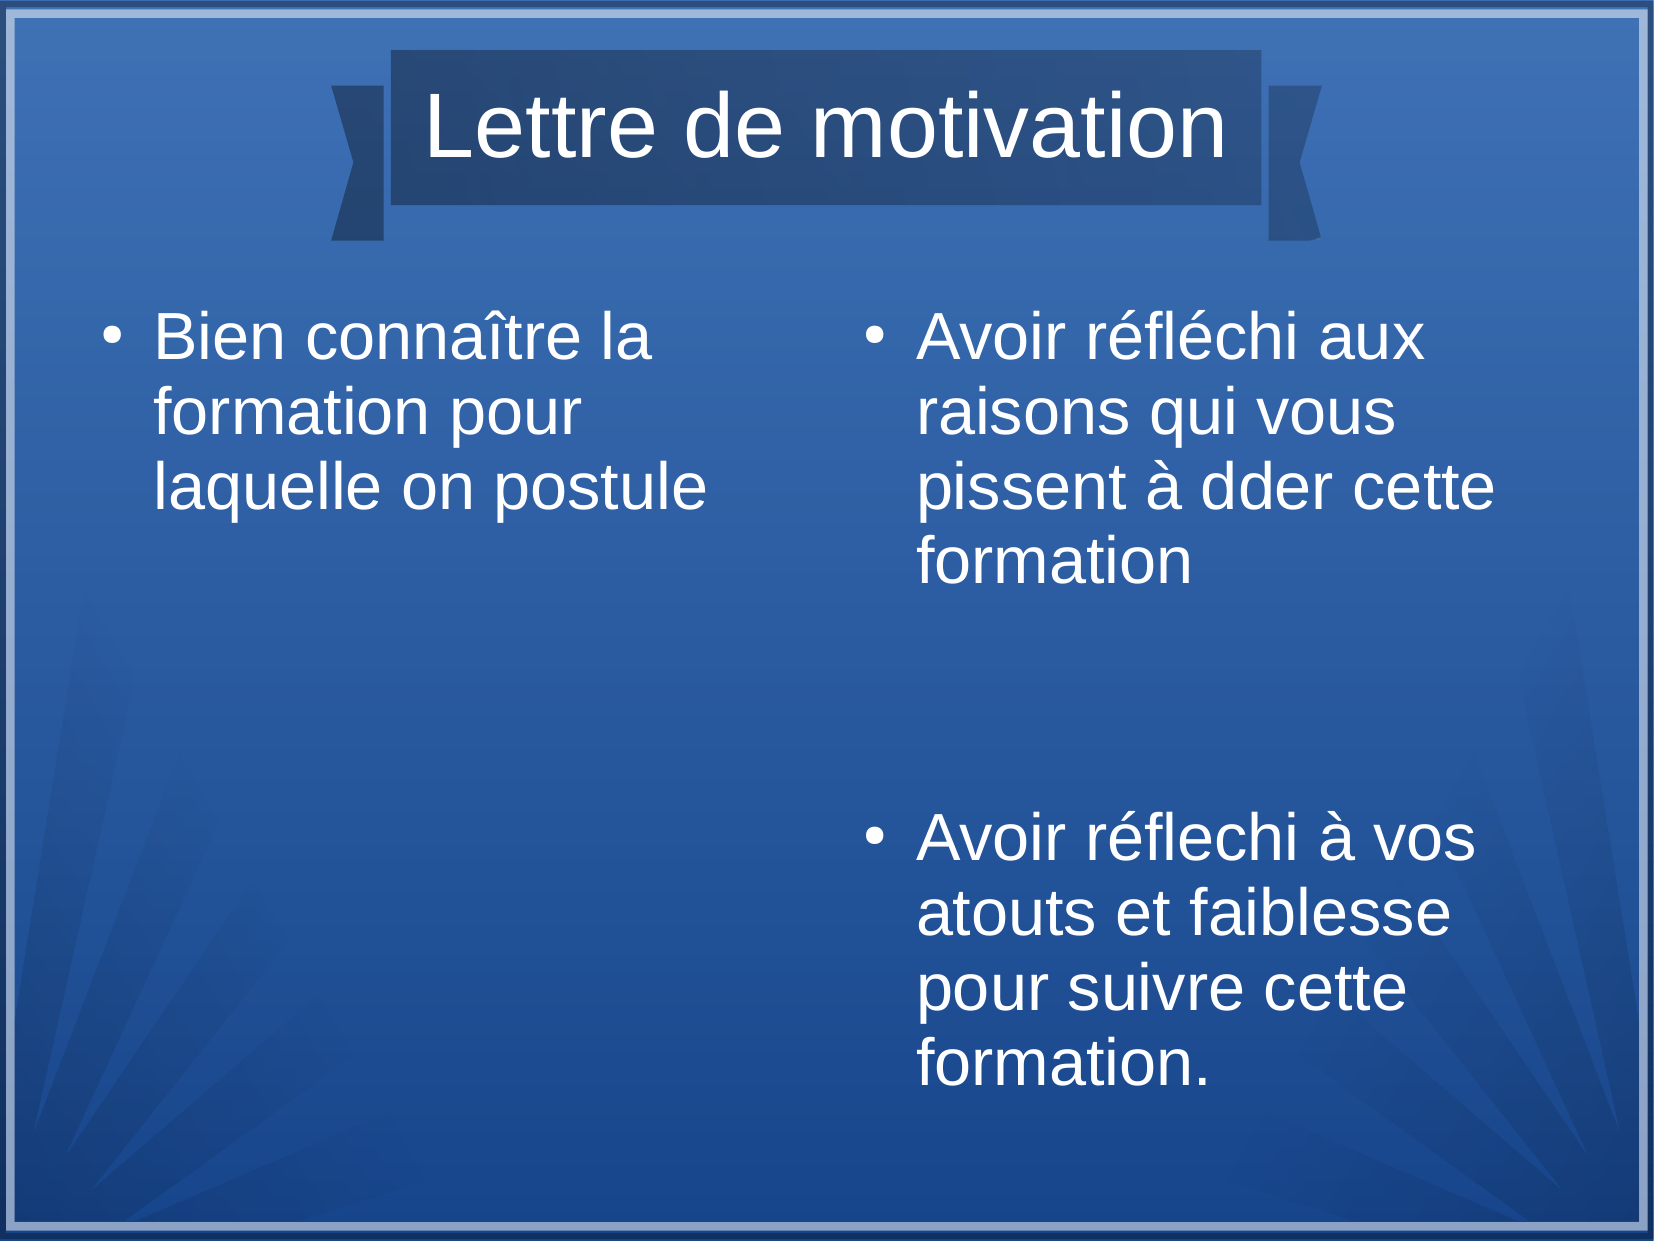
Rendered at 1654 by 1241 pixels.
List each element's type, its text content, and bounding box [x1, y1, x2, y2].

list Bien connaître la formation pour laquelle on postule [82, 299, 809, 1241]
list Avoir réflechi à vos atouts et faiblesse pour suivre cette formation. [845, 800, 1572, 1241]
list Avoir réfléchi aux raisons qui vous pissent à dder cette formation [845, 299, 1572, 757]
title Lettre de motivation [389, 47, 1264, 205]
